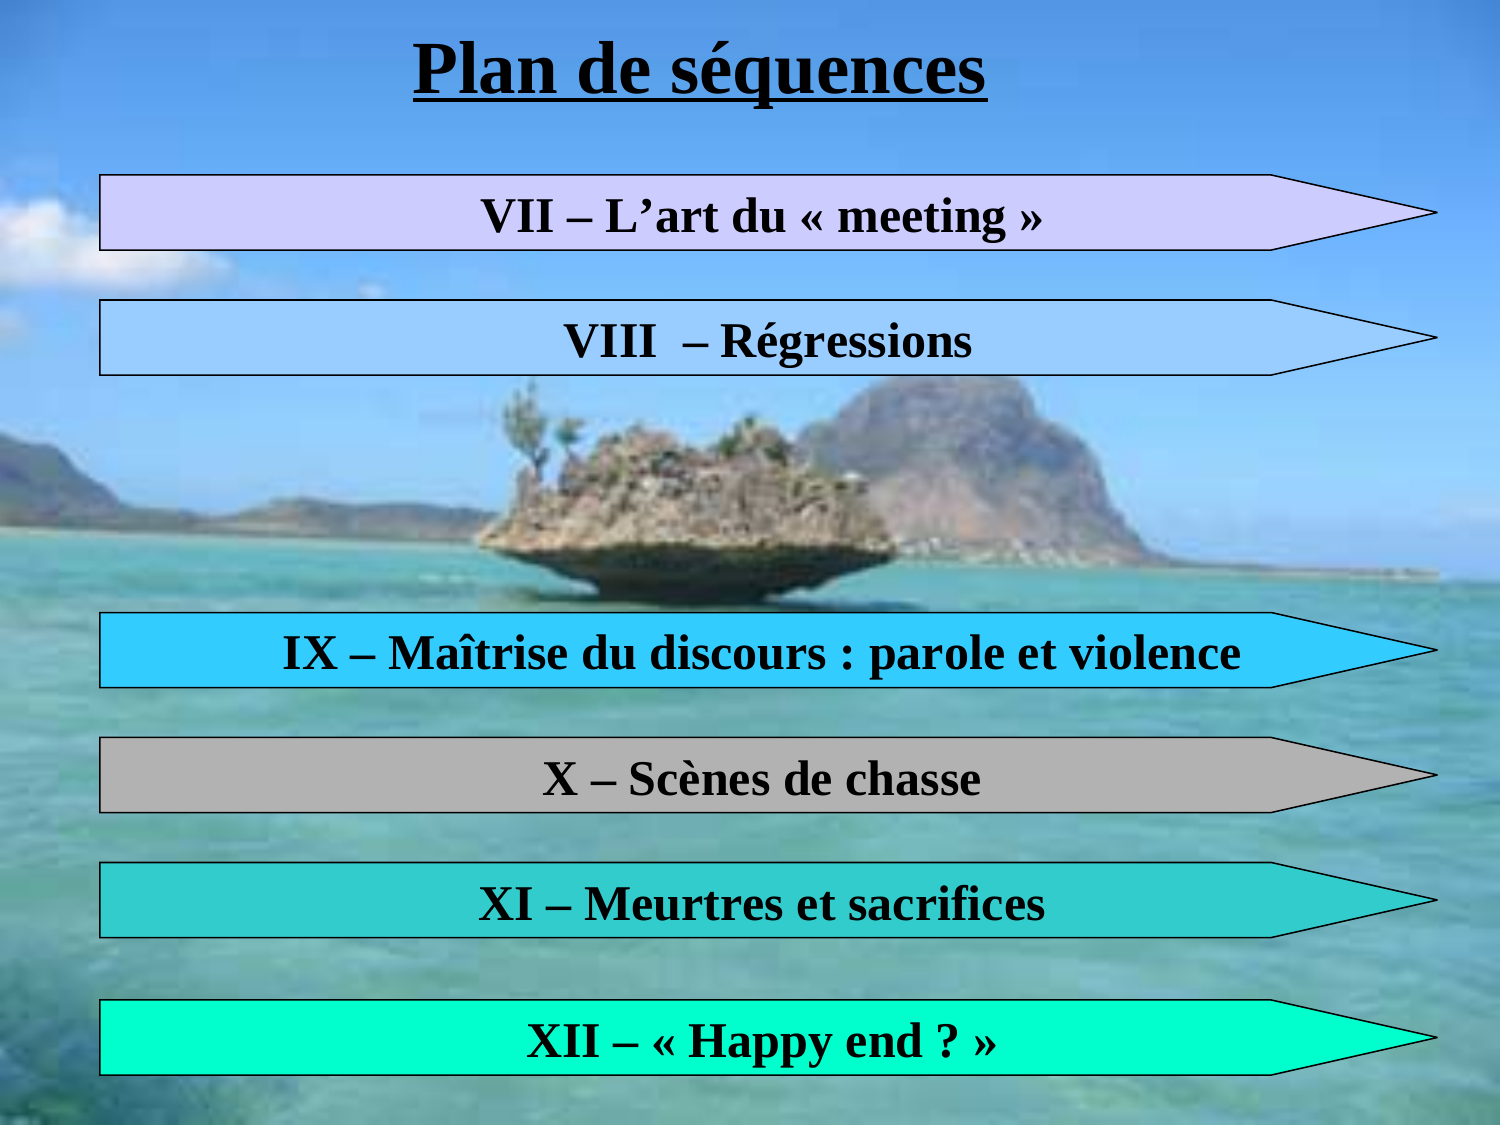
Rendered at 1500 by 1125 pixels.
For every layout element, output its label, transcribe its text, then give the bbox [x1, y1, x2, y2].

title Plan de séquences [349, 0, 1050, 138]
text_box VII – L’art du « meeting » [99, 174, 1438, 251]
picture [0, 0, 1500, 1125]
text_box X – Scènes de chasse [99, 737, 1438, 813]
text_box VIII – Régressions [99, 299, 1438, 376]
text_box XII – « Happy end ? » [99, 999, 1438, 1076]
text_box XI – Meurtres et sacrifices [99, 862, 1438, 938]
text_box IX – Maîtrise du discours : parole et violence [99, 612, 1438, 688]
